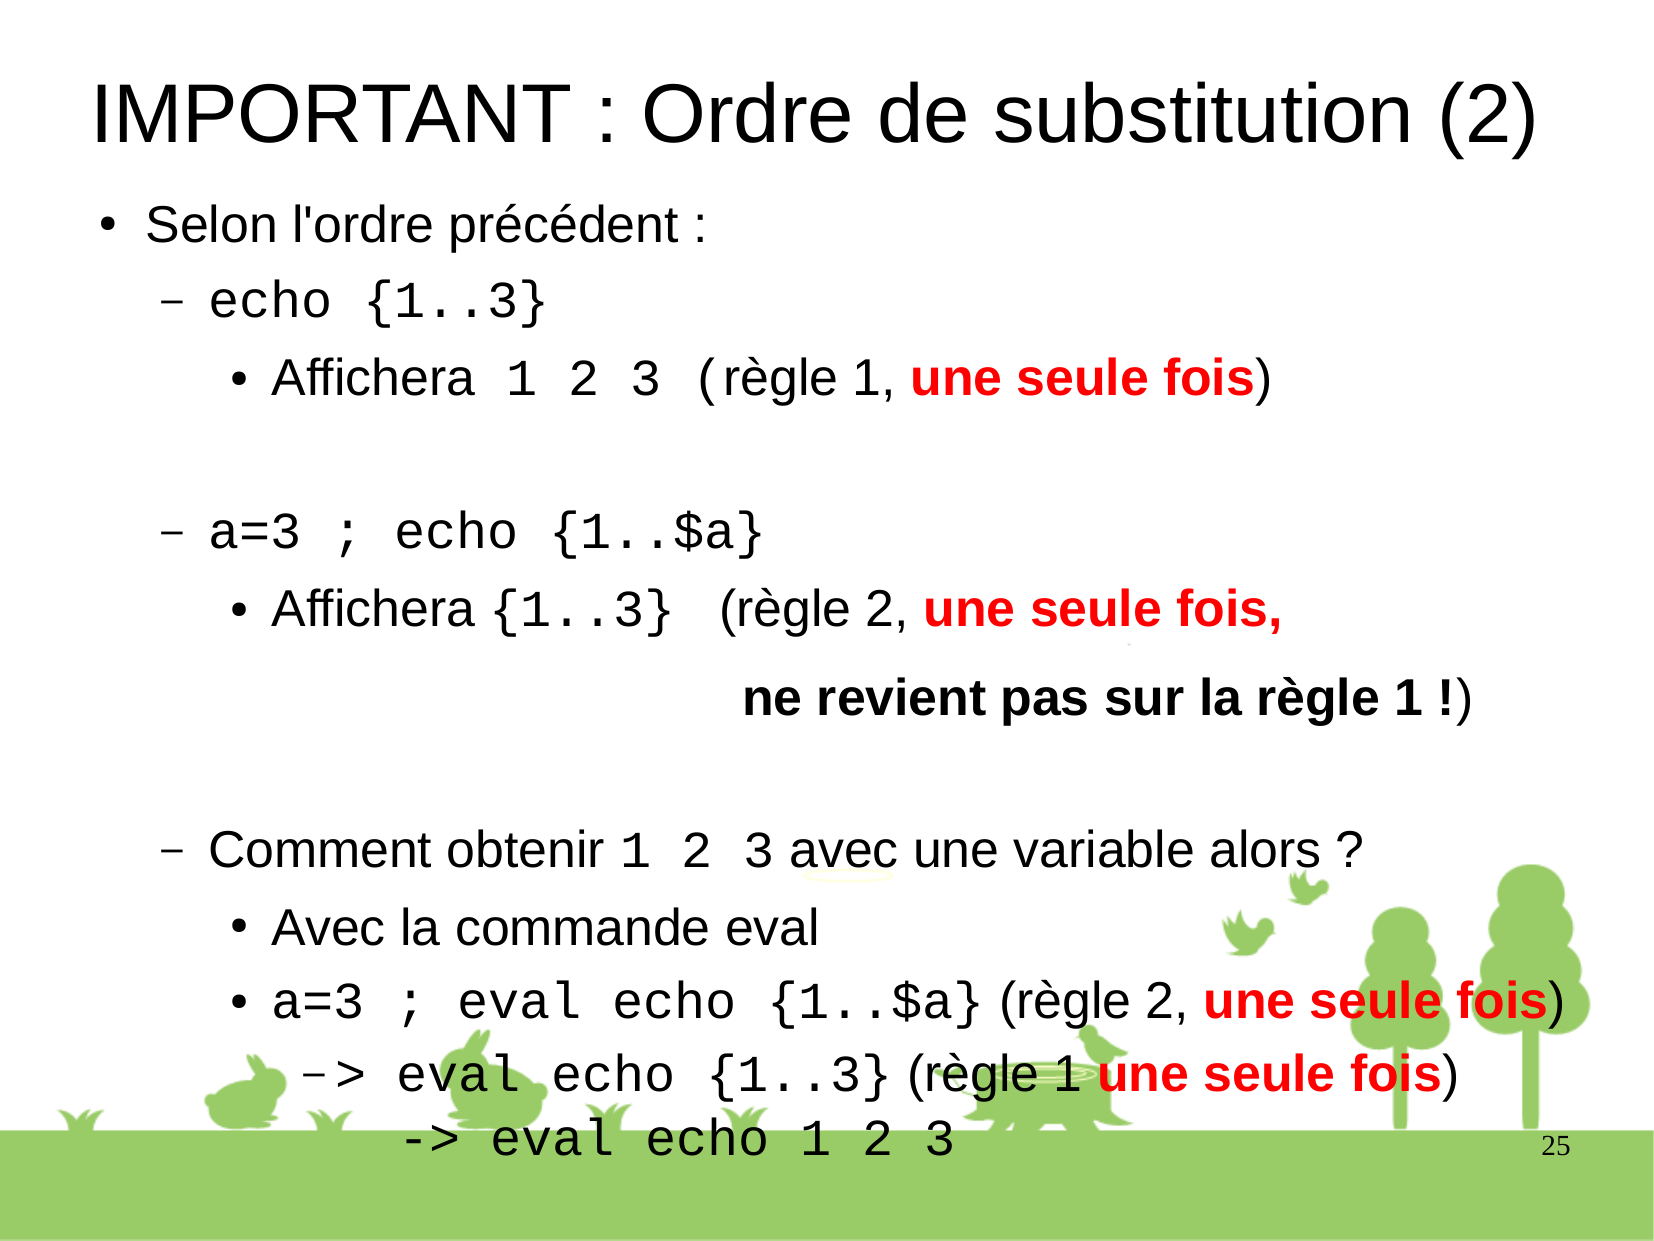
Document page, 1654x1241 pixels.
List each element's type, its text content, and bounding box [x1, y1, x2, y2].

picture [0, 0, 1654, 1241]
title IMPORTANT : Ordre de substitution (2) [82, 49, 1571, 178]
list Selon l'ordre précédent : echo {1..3} Affichera 1 2 3 (règle 1, une seule fois) a=3 ; echo {1..$a} Affichera {1..3} (règle 2, une seule fois, ne revient pas sur la règle 1 !) Comment obtenir 1 2 3 avec une variable alors ? Avec la commande eval a=3 ; eval echo {1..$a} (règle 2, une seule fois) > eval echo {1..3} (règle 1 une seule fois) -> eval echo 1 2 3 [82, 195, 1630, 1193]
